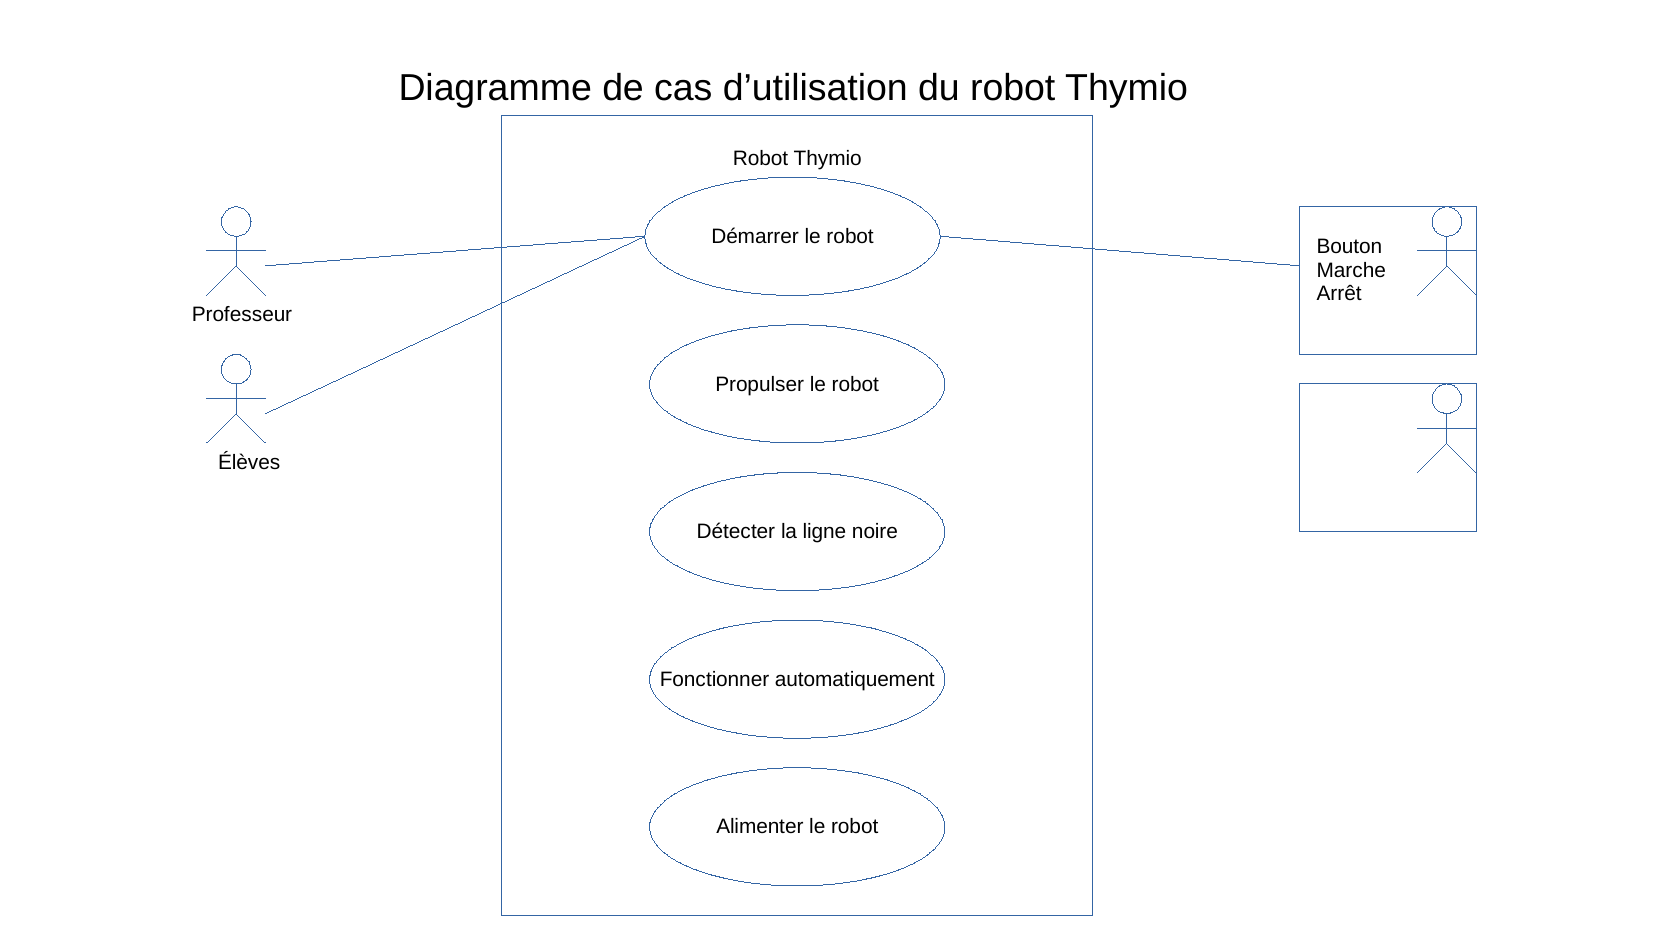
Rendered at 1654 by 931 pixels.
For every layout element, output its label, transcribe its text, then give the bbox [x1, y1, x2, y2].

text_box [221, 354, 252, 384]
text_box Diagramme de cas d’utilisation du robot Thymio [383, 59, 1204, 116]
text_box Démarrer le robot [644, 177, 941, 296]
text_box Fonctionner automatiquement [649, 620, 945, 739]
text_box [1299, 383, 1477, 532]
text_box Détecter la ligne noire [649, 472, 945, 591]
text_box Robot Thymio [501, 115, 1093, 916]
text_box Élèves [203, 442, 296, 482]
text_box [221, 206, 252, 237]
text_box Alimenter le robot [649, 767, 945, 886]
text_box [1299, 206, 1477, 355]
text_box Propulser le robot [649, 324, 945, 443]
text_box Bouton Marche Arrêt [1301, 227, 1401, 313]
text_box Professeur [177, 295, 308, 334]
